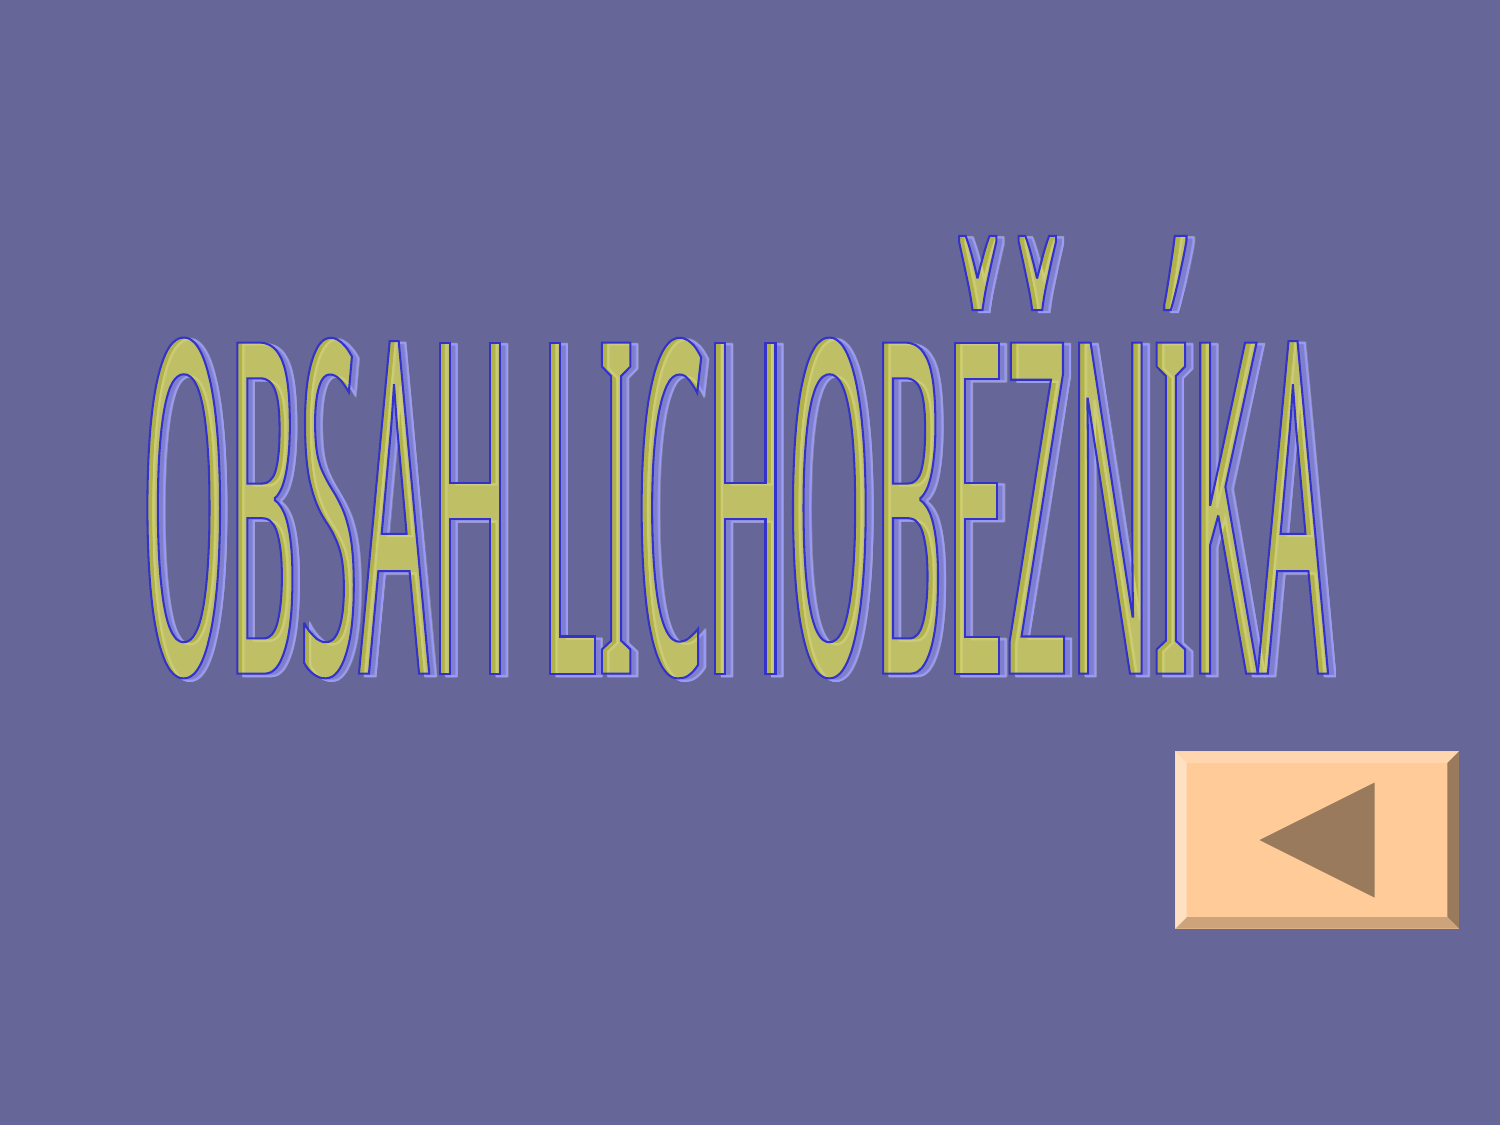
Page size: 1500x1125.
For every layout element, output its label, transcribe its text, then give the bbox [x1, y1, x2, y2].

text_box OBSAH LICHOBĚŽNÍKA [601, 342, 631, 674]
text_box OBSAH LICHOBĚŽNÍKA [792, 337, 866, 679]
text_box OBSAH LICHOBĚŽNÍKA [959, 235, 997, 311]
text_box OBSAH LICHOBĚŽNÍKA [954, 342, 999, 674]
text_box OBSAH LICHOBĚŽNÍKA [147, 337, 221, 679]
text_box OBSAH LICHOBĚŽNÍKA [1200, 341, 1329, 674]
text_box OBSAH LICHOBĚŽNÍKA [1009, 342, 1065, 674]
text_box OBSAH LICHOBĚŽNÍKA [550, 342, 595, 674]
text_box OBSAH LICHOBĚŽNÍKA [715, 342, 776, 674]
text_box [1176, 751, 1459, 929]
text_box OBSAH LICHOBĚŽNÍKA [641, 337, 702, 679]
text_box OBSAH LICHOBĚŽNÍKA [1079, 342, 1142, 674]
text_box OBSAH LICHOBĚŽNÍKA [1018, 235, 1056, 311]
text_box OBSAH LICHOBĚŽNÍKA [440, 342, 501, 674]
text_box OBSAH LICHOBĚŽNÍKA [1164, 235, 1187, 311]
text_box OBSAH LICHOBĚŽNÍKA [237, 342, 293, 674]
text_box OBSAH LICHOBĚŽNÍKA [1156, 342, 1186, 674]
text_box OBSAH LICHOBĚŽNÍKA [358, 341, 430, 674]
text_box OBSAH LICHOBĚŽNÍKA [304, 337, 354, 679]
text_box OBSAH LICHOBĚŽNÍKA [883, 342, 939, 674]
